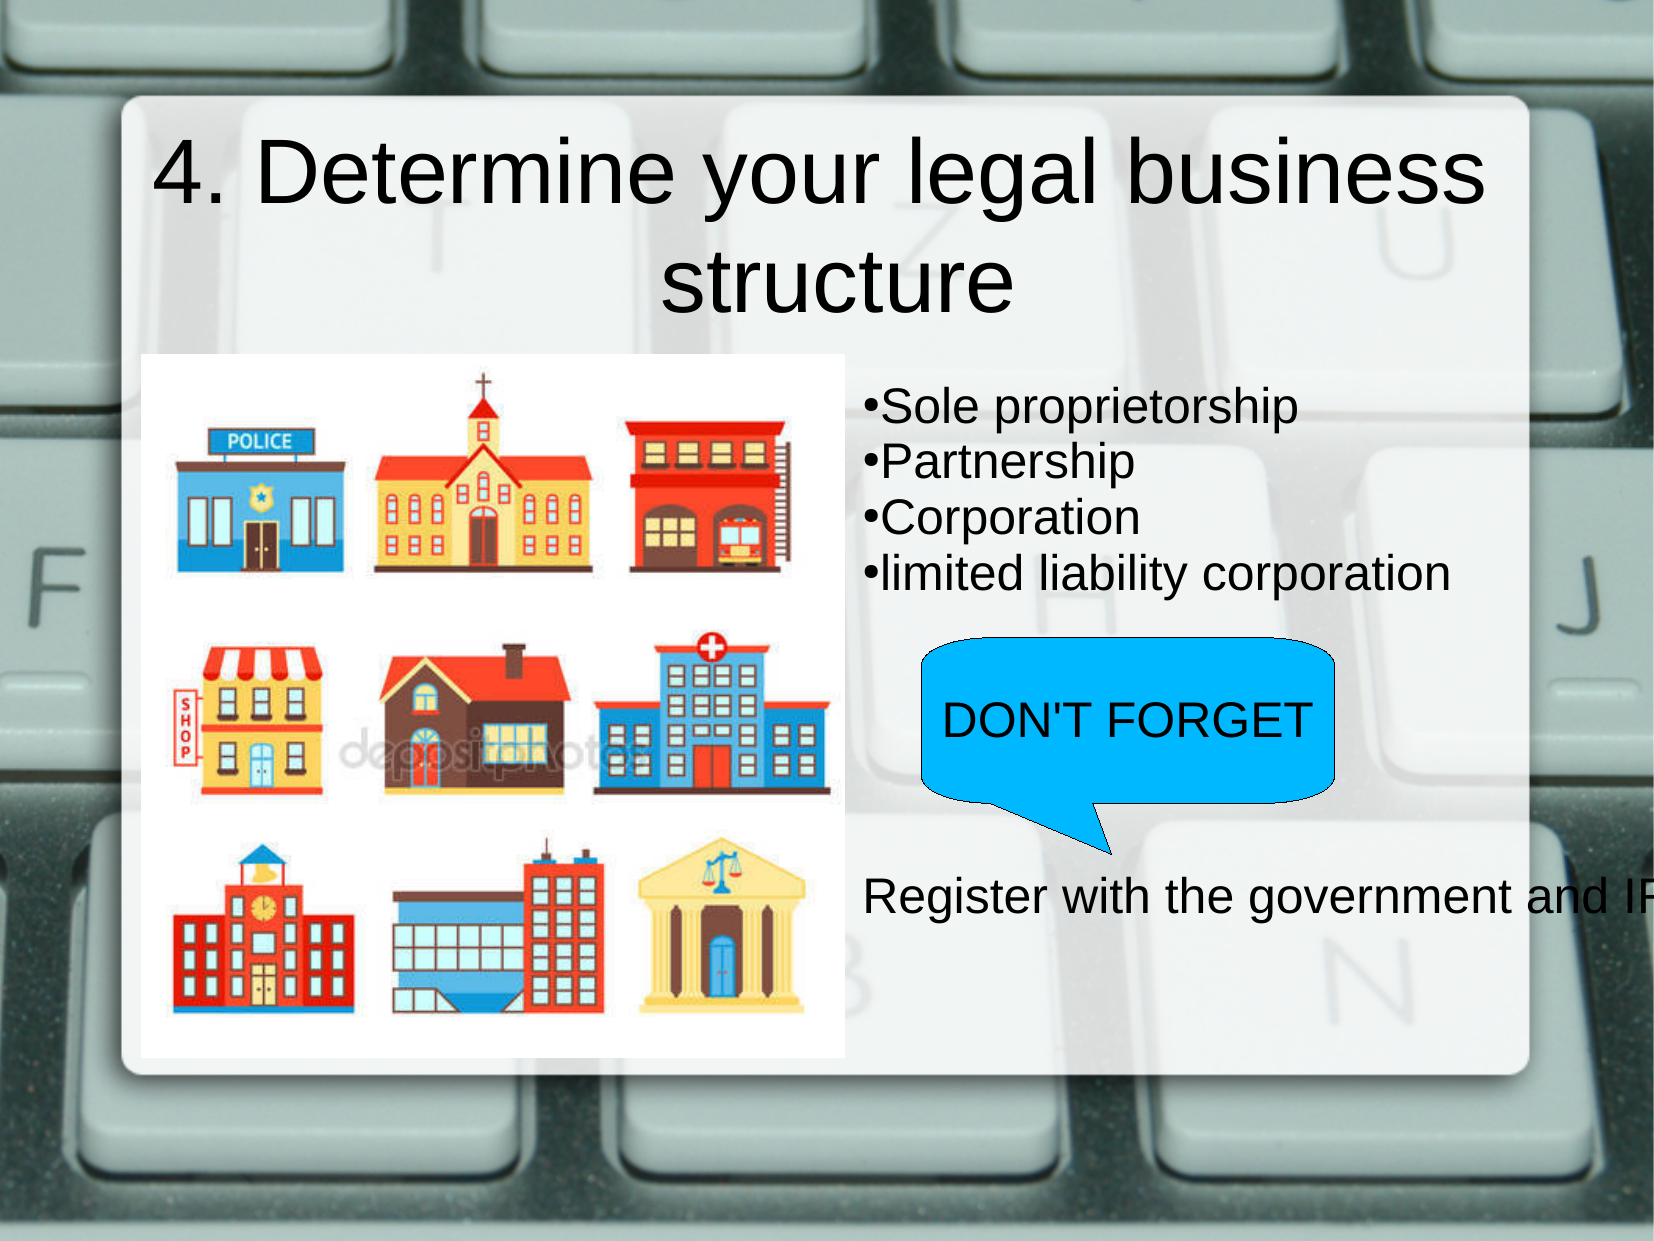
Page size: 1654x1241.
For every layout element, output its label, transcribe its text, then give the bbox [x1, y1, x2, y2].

title 4. Determine your legal business structure [135, 117, 1506, 325]
text_box DON'T FORGET [921, 637, 1335, 855]
picture [141, 354, 845, 1058]
text_box Sole proprietorship Partnership Corporation limited liability corporation [862, 377, 1477, 657]
text_box Register with the government and IRS [862, 868, 1548, 981]
